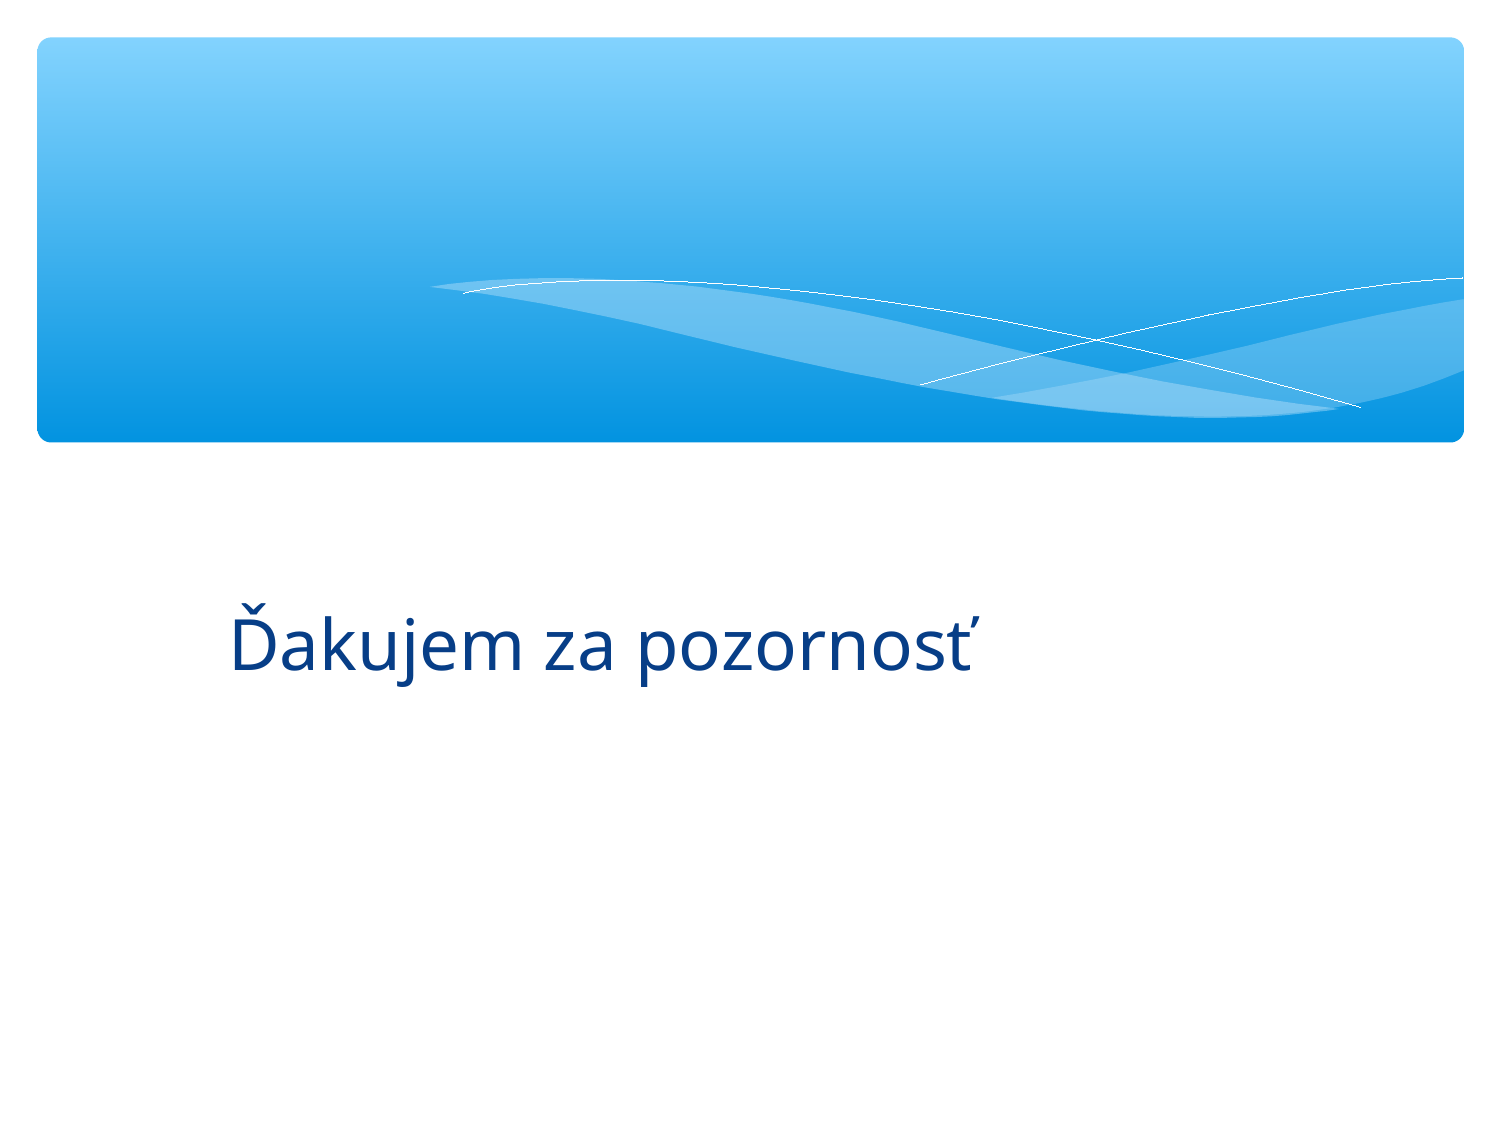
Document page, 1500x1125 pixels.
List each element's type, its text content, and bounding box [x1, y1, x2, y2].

list Ďakujme za pozornosť Ď Ďakujem za pozornosť ujme za pozorno sť Ďakujme za pozornosť [142, 438, 1359, 1005]
title [76, 125, 1427, 332]
